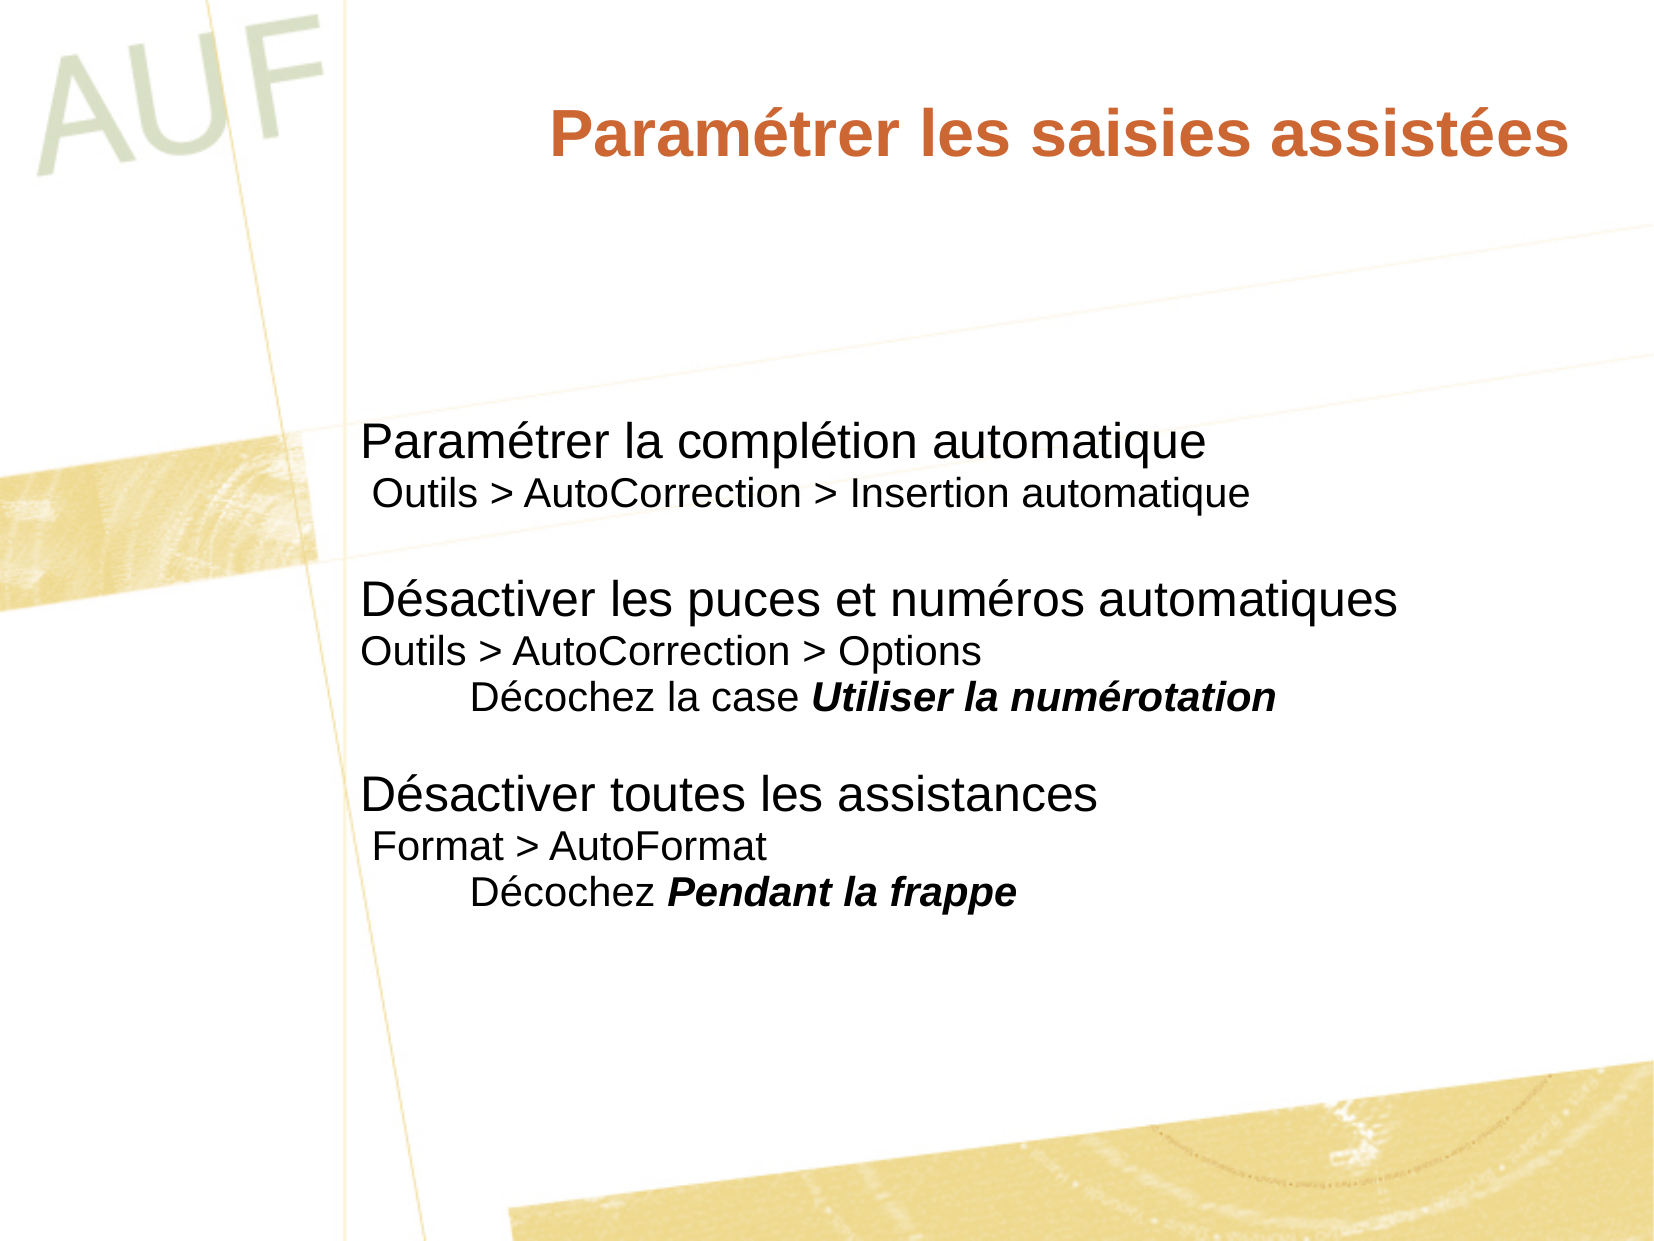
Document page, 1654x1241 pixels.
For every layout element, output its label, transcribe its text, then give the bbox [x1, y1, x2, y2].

subtitle Paramétrer la complétion automatique Outils > AutoCorrection > Insertion automatique Désactiver les puces et numéros automatiques Outils > AutoCorrection > Options Décochez la case Utiliser la numérotation Désactiver toutes les assistances Format > AutoFormat Décochez Pendant la frappe [324, 236, 1571, 1093]
picture [0, 0, 1654, 1241]
title Paramétrer les saisies assistées [324, 59, 1571, 207]
